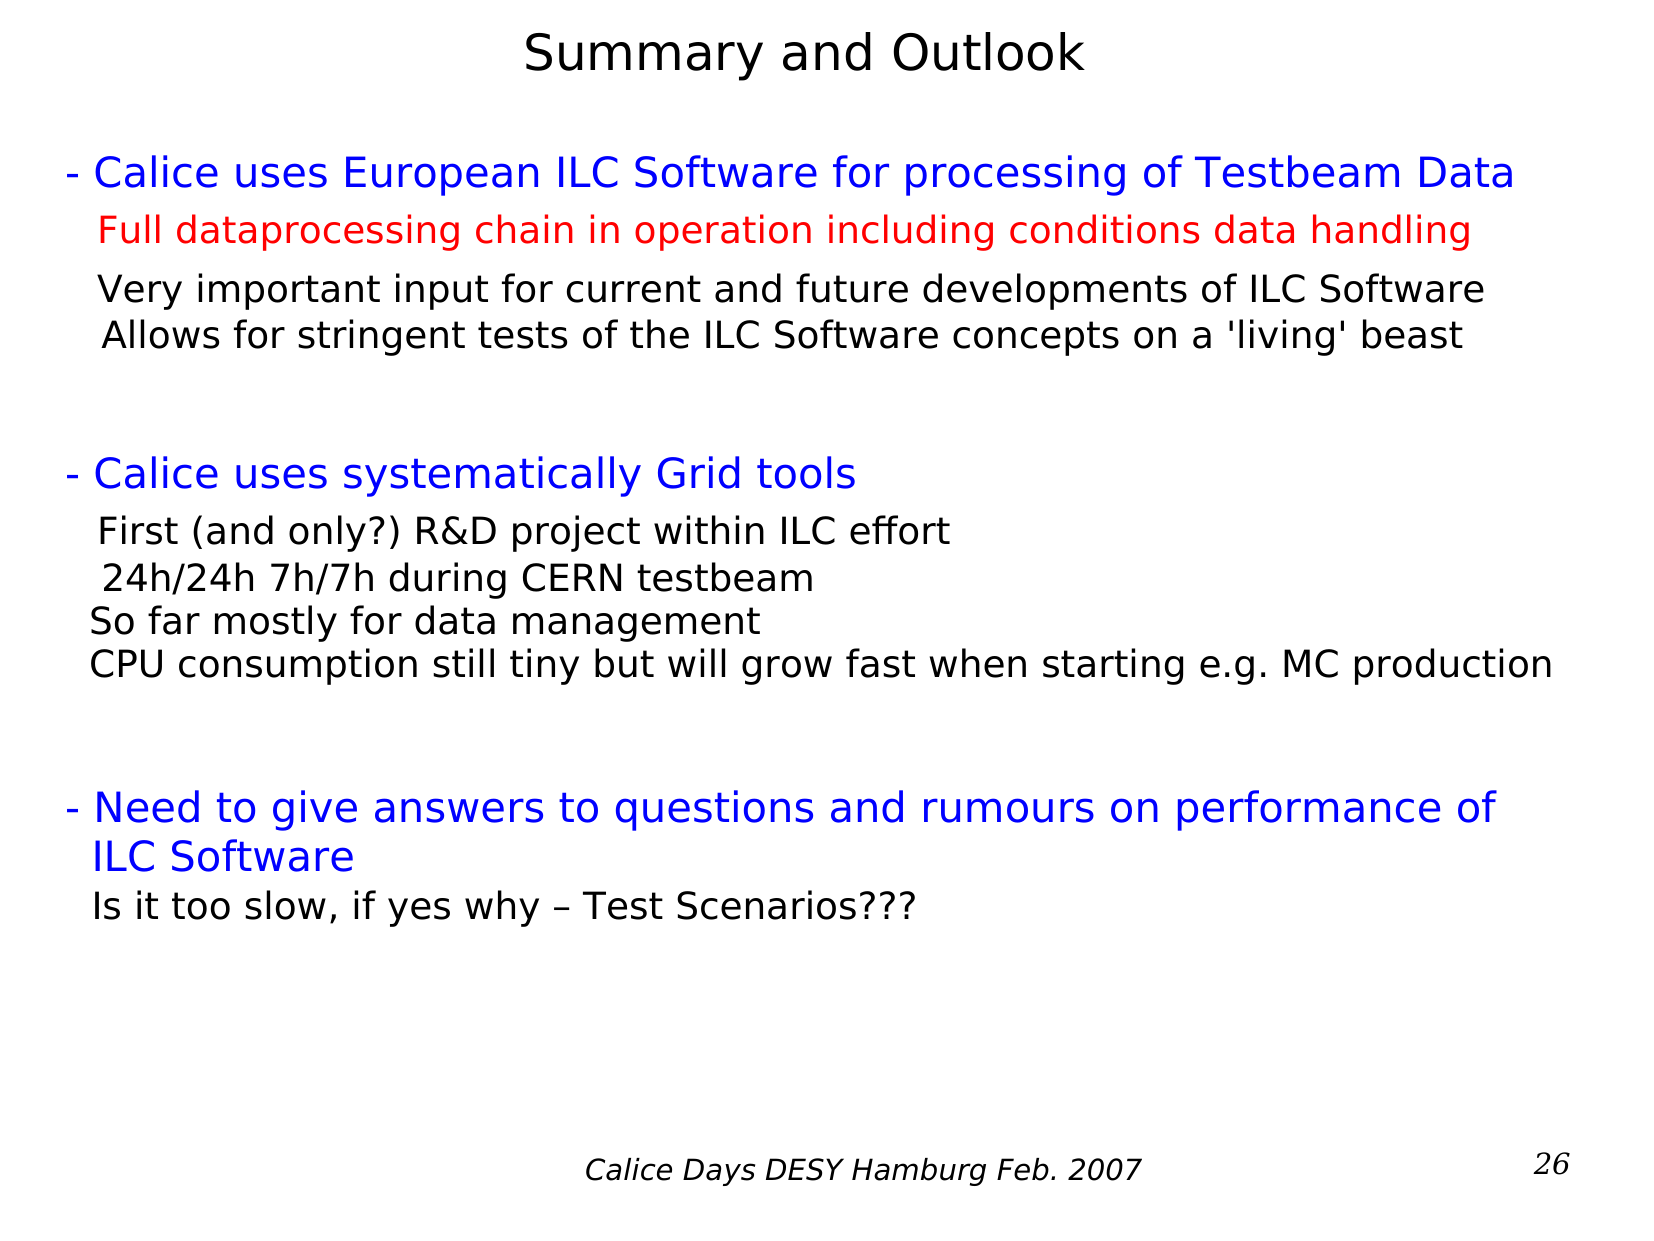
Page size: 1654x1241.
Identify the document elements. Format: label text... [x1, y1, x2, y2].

text_box - Calice uses European ILC Software for processing of Testbeam Data Full dataprocessing chain in operation including conditions data handling Very important input for current and future developments of ILC Software Allows for stringent tests of the ILC Software concepts on a 'living' beast - Calice uses systematically Grid tools First (and only?) R&D project within ILC effort 24h/24h 7h/7h during CERN testbeam So far mostly for data management CPU consumption still tiny but will grow fast when starting e.g. MC production - Need to give answers to questions and rumours on performance of ILC Software Is it too slow, if yes why – Test Scenarios??? [50, 141, 1571, 1128]
text_box Summary and Outlook [508, 16, 1089, 90]
